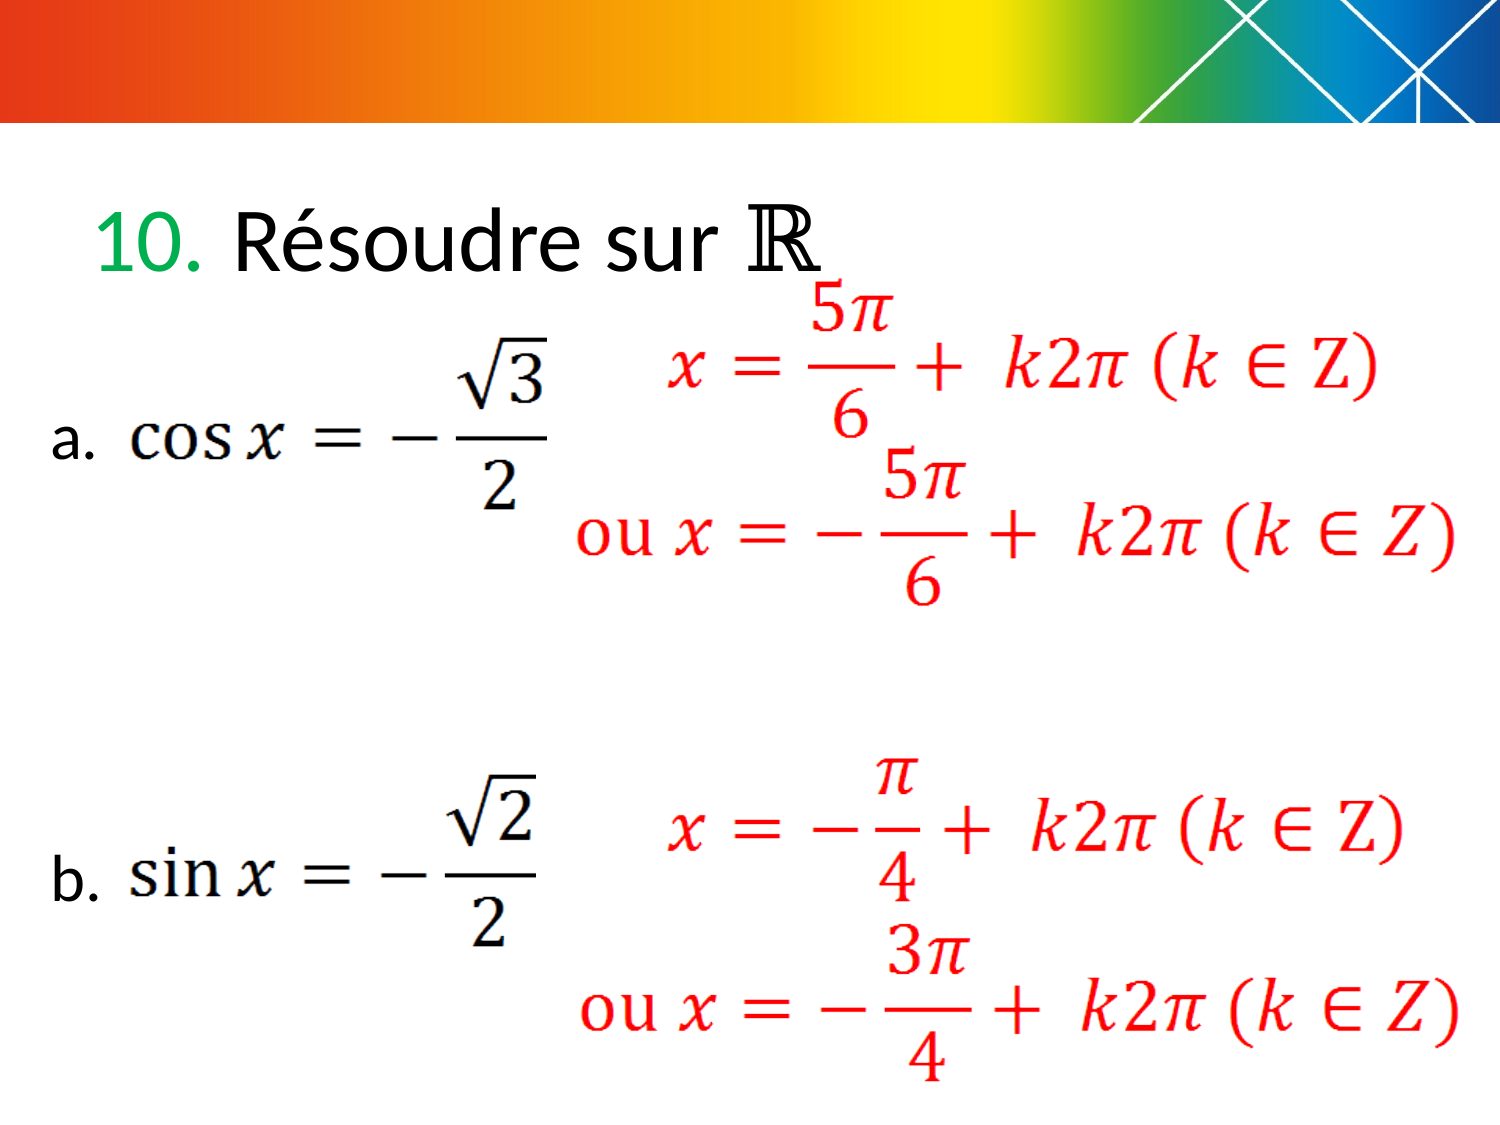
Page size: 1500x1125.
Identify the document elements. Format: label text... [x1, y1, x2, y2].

picture [574, 269, 1461, 622]
title Résoudre sur ℝ [75, 163, 1426, 305]
picture [128, 759, 536, 961]
text_box a. b. [35, 385, 821, 1125]
picture [128, 322, 547, 524]
picture [0, 0, 1359, 123]
picture [1340, 0, 1500, 123]
picture [578, 749, 1465, 1096]
